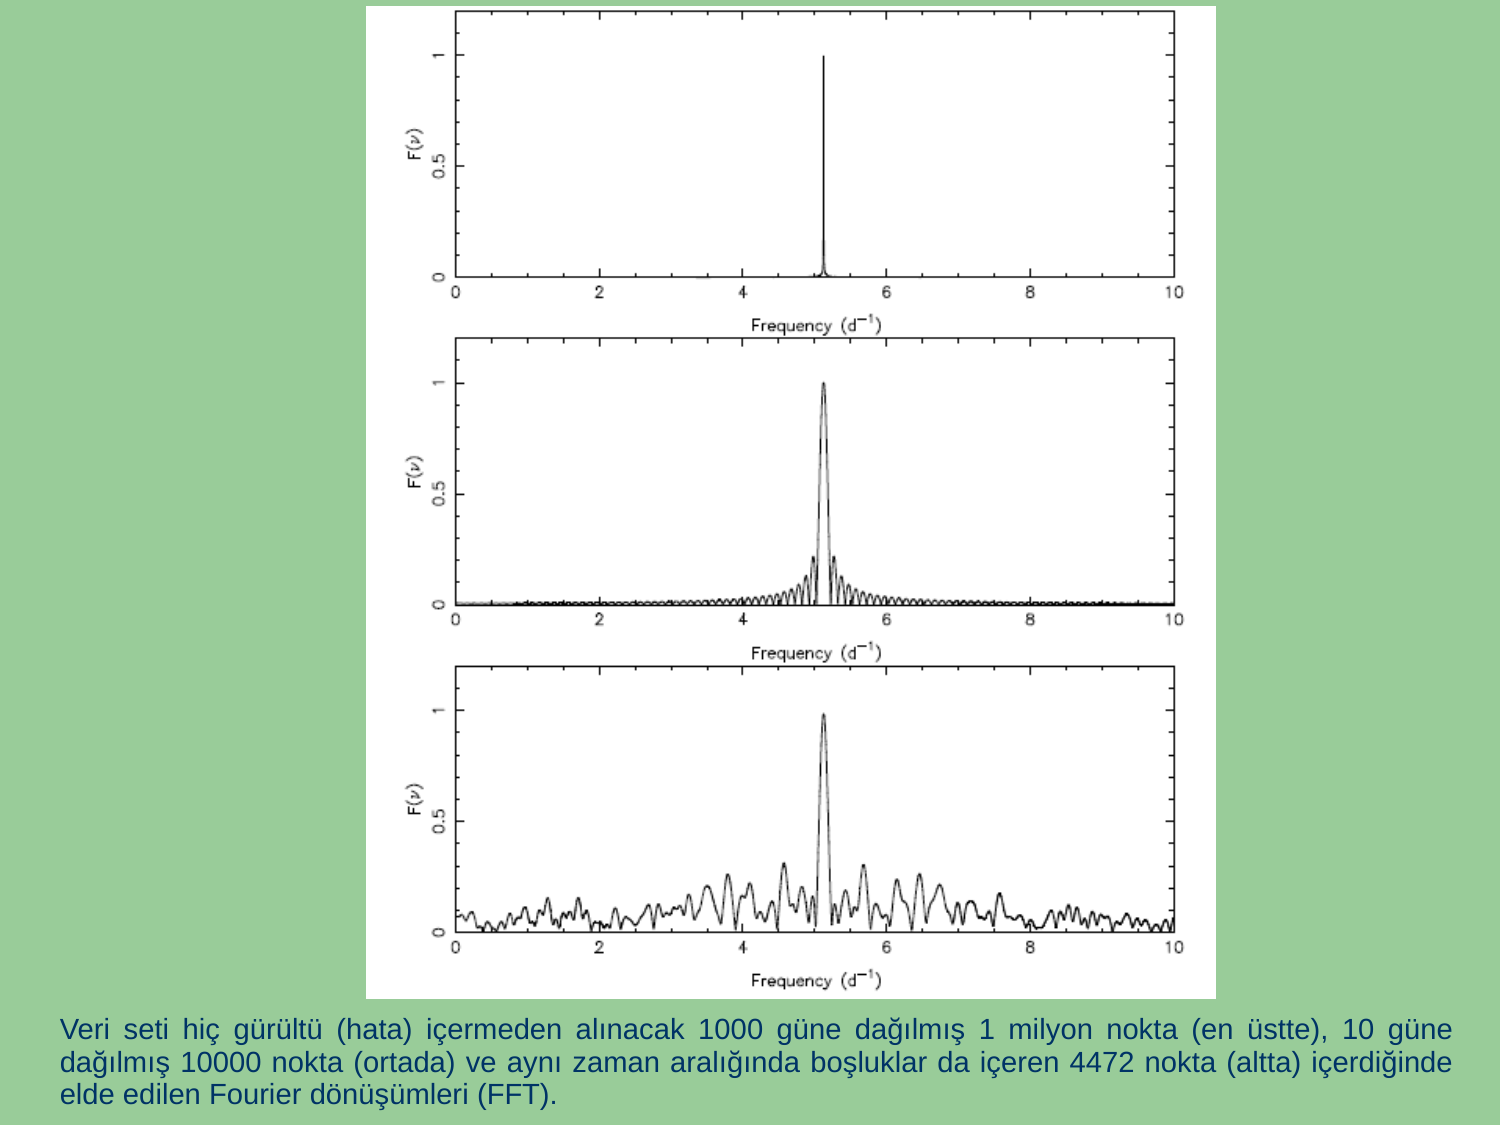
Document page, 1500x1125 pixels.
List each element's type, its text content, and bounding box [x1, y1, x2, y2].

text_box Veri seti hiç gürültü (hata) içermeden alınacak 1000 güne dağılmış 1 milyon nokta (en üstte), 10 güne dağılmış 10000 nokta (ortada) ve aynı zaman aralığında boşluklar da içeren 4472 nokta (altta) içerdiğinde elde edilen Fourier dönüşümleri (FFT). [45, 1005, 1471, 1119]
picture [366, 6, 1216, 999]
